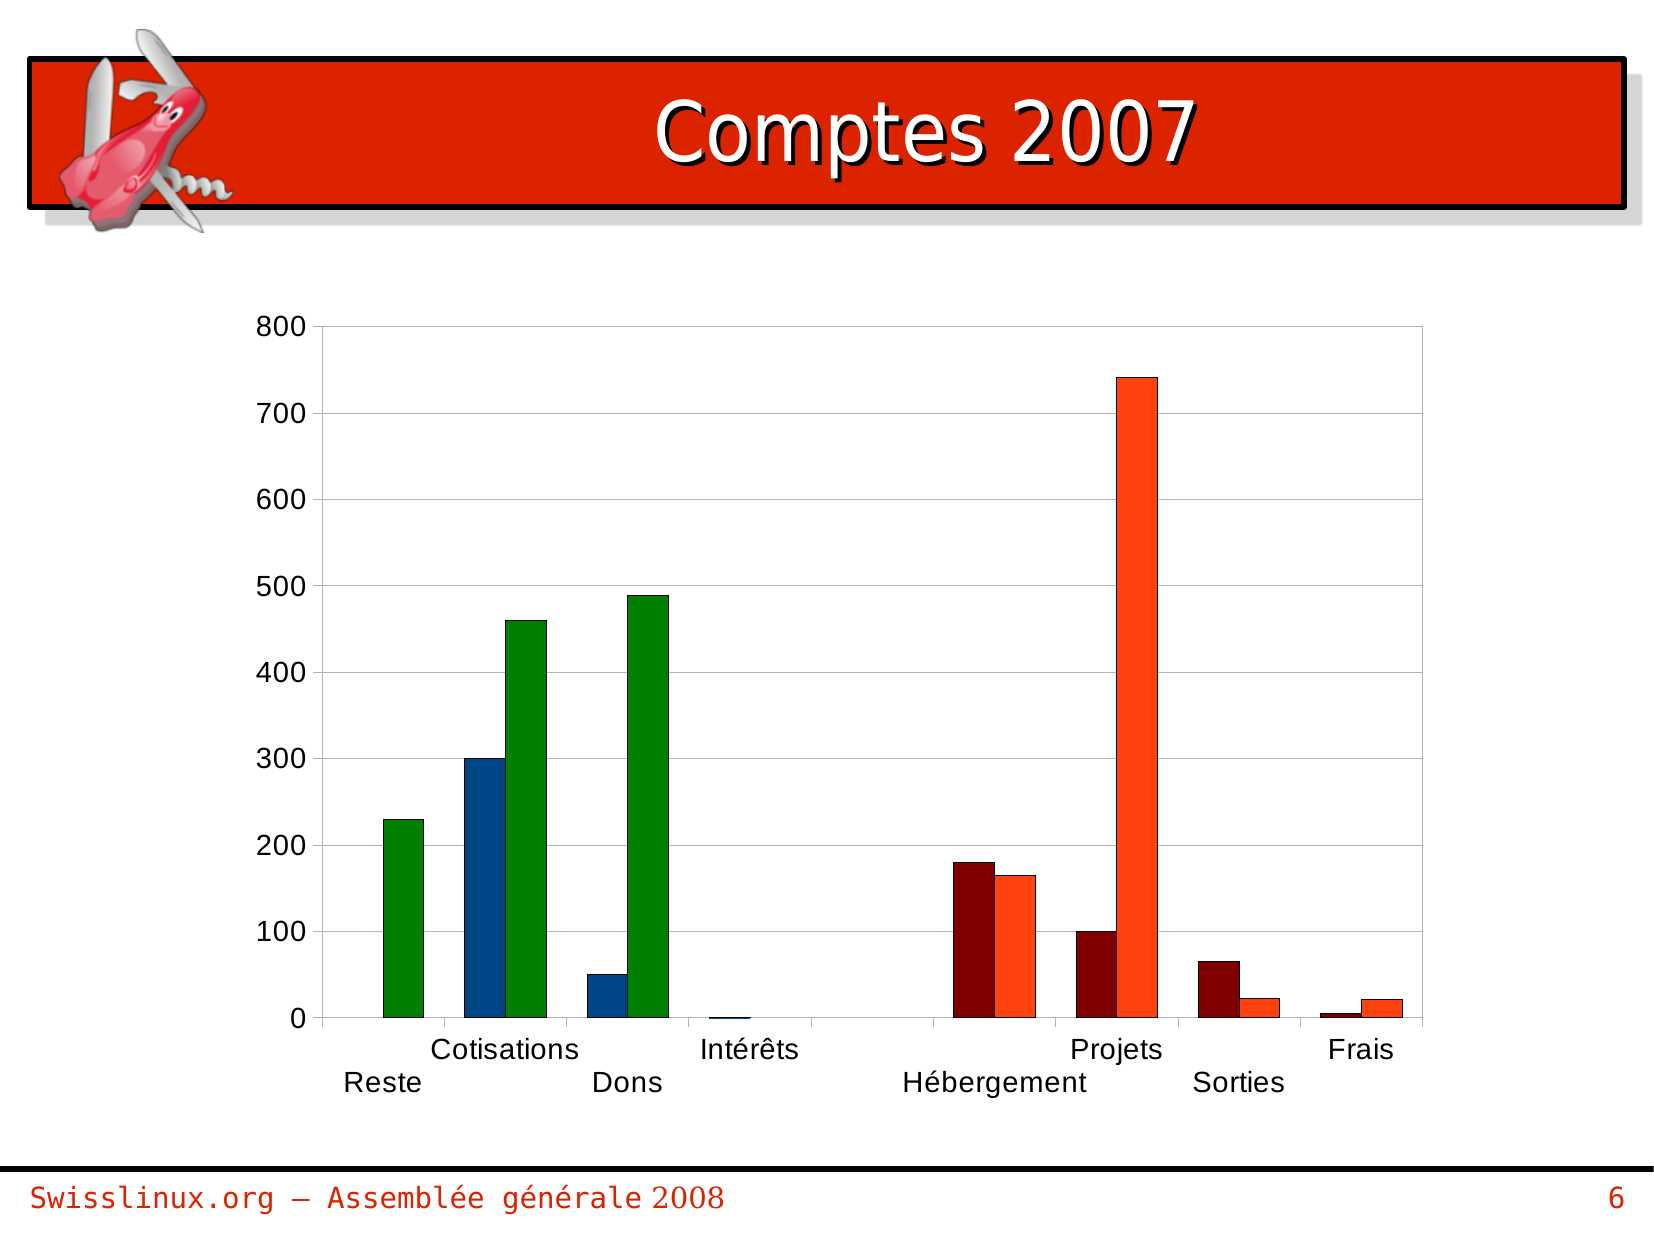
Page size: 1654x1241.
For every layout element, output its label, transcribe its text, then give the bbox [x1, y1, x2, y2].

title Comptes 2007 [259, 84, 1595, 182]
picture [59, 29, 234, 233]
chart [231, 293, 1448, 1116]
